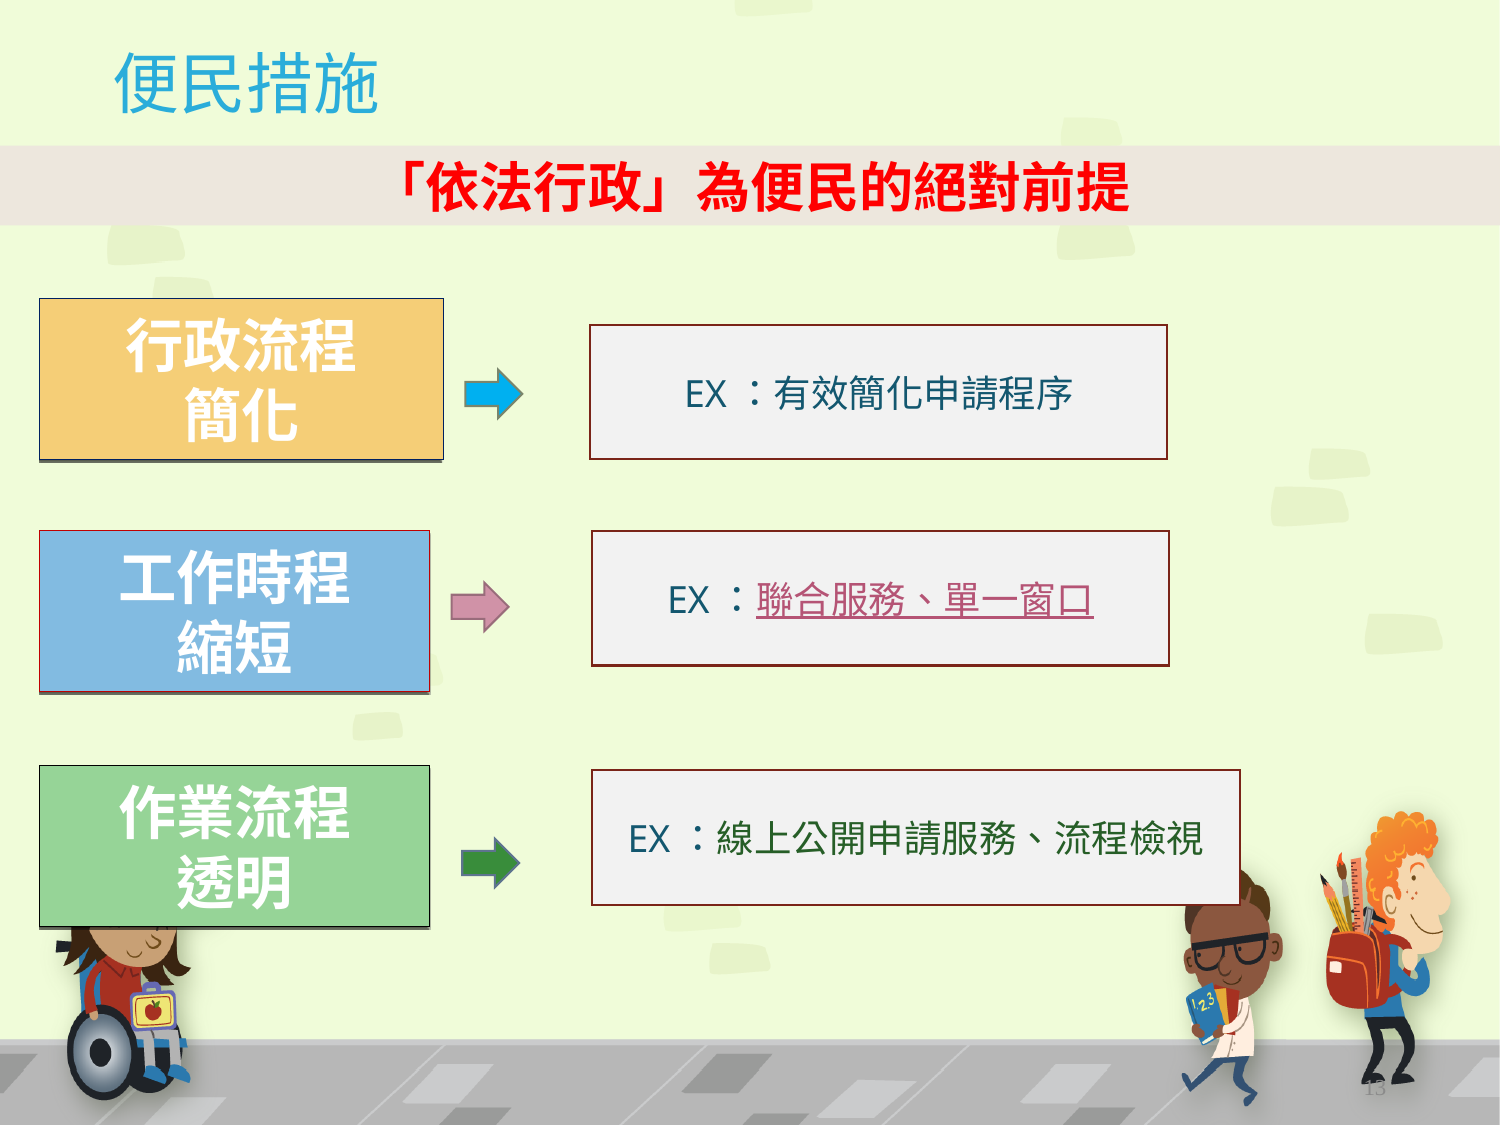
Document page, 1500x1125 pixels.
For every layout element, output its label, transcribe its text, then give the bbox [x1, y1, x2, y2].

text_box [462, 838, 520, 888]
slide_number <編號> [1063, 1056, 1402, 1117]
text_box 行政流程 簡化 [39, 298, 444, 460]
text_box EX：聯合服務、單一窗口 [591, 530, 1170, 666]
title 便民措施 [97, 16, 1308, 131]
text_box 工作時程 縮短 [39, 530, 430, 692]
text_box EX：有效簡化申請程序 [590, 324, 1168, 460]
text_box EX：線上公開申請服務、流程檢視 [591, 770, 1241, 905]
text_box [465, 369, 523, 419]
picture [0, 226, 1500, 1125]
text_box 「依法行政」為便民的絕對前提 [0, 145, 1500, 226]
text_box [451, 582, 509, 631]
text_box 作業流程 透明 [39, 765, 430, 927]
picture [0, 0, 1500, 145]
